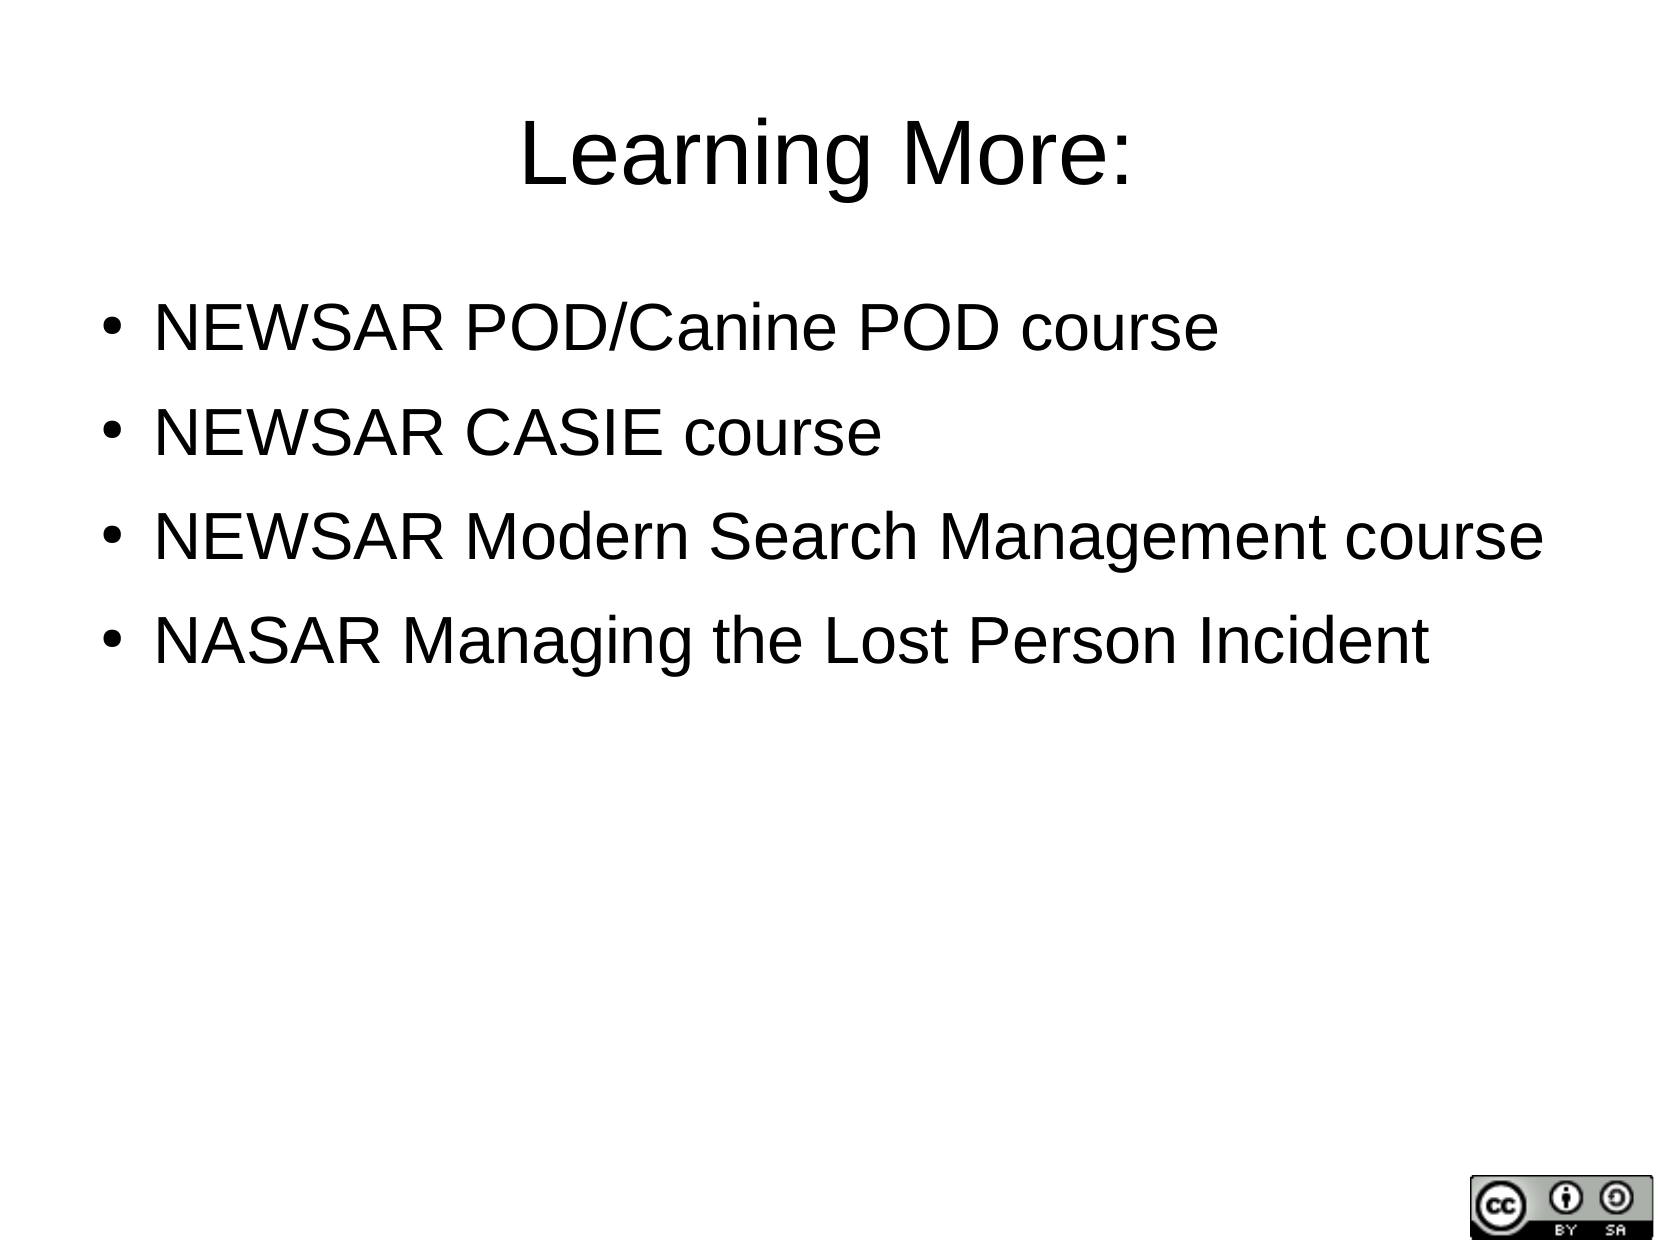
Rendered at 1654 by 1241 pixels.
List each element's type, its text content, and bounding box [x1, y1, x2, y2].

title Learning More: [82, 49, 1571, 257]
picture [1470, 1175, 1654, 1241]
list NEWSAR POD/Canine POD course NEWSAR CASIE course NEWSAR Modern Search Management course NASAR Managing the Lost Person Incident [82, 290, 1571, 1010]
